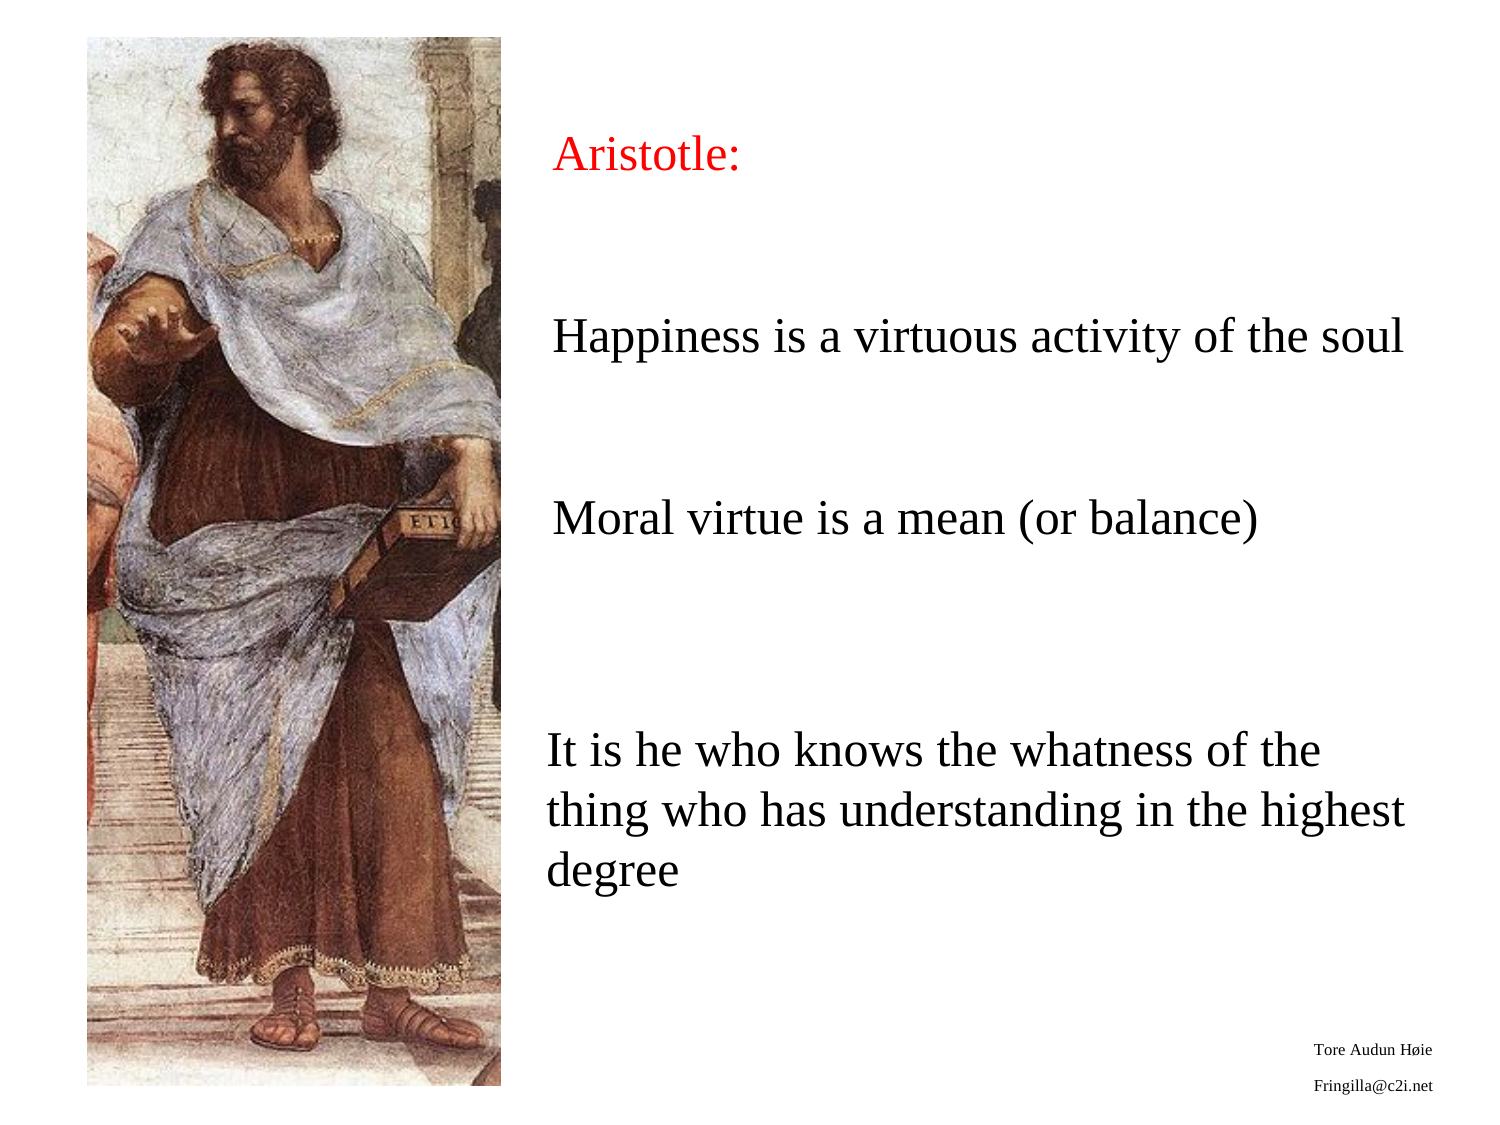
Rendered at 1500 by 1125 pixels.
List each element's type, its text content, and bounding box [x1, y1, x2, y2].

picture [87, 37, 501, 1086]
text_box Aristotle: Happiness is a virtuous activity of the soul Moral virtue is a mean (or balance) [537, 112, 1476, 553]
text_box Tore Audun Høie Fringilla@c2i.net [1299, 1031, 1500, 1103]
text_box It is he who knows the whatness of the thing who has understanding in the highest degree [531, 708, 1444, 905]
